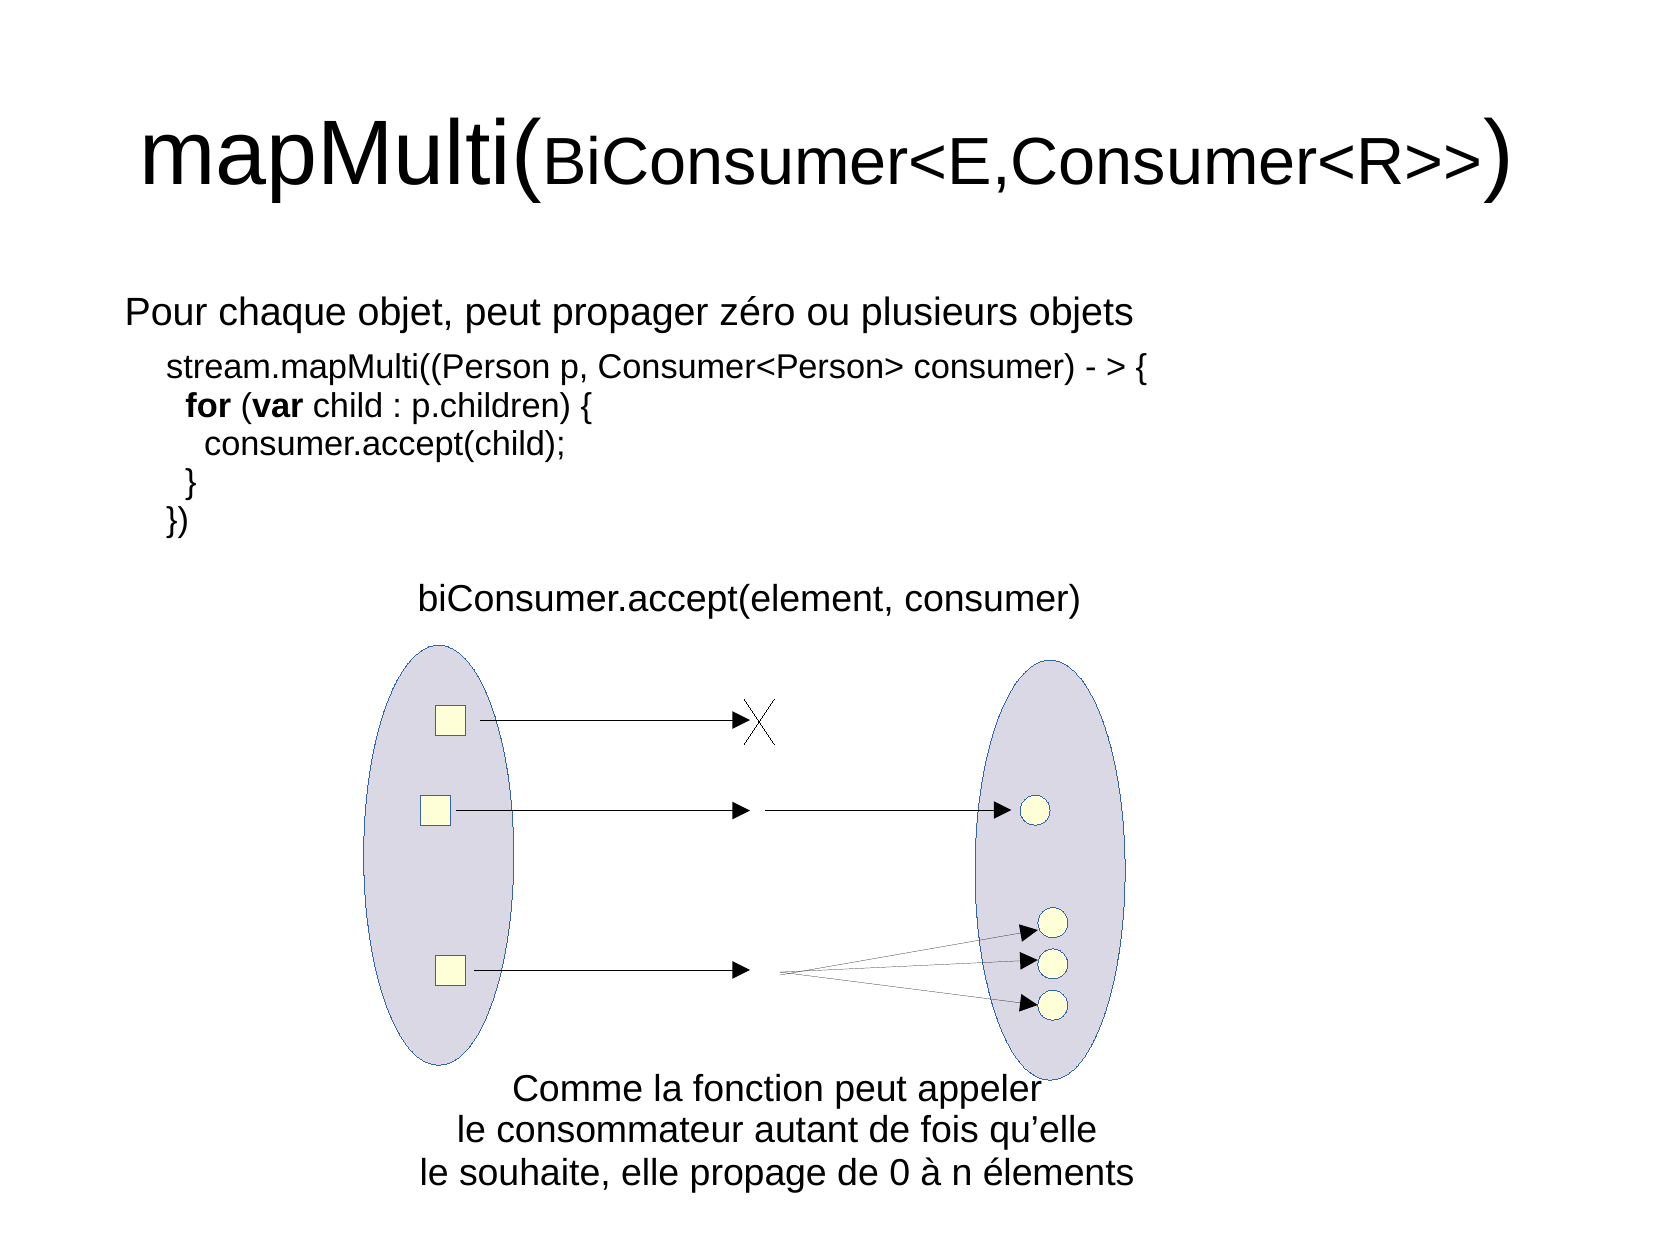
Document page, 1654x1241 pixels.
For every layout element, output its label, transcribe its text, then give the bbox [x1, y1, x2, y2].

list Pour chaque objet, peut propager zéro ou plusieurs objets stream.mapMulti((Person p, Consumer<Person> consumer) - > { for (var child : p.children) { consumer.accept(child); } }) [82, 290, 1571, 541]
title mapMulti(BiConsumer<E,Consumer<R>>) [82, 49, 1571, 257]
text_box [975, 660, 1126, 1059]
text_box biConsumer.accept(element, consumer) [402, 570, 1098, 627]
text_box [363, 645, 514, 1059]
text_box Comme la fonction peut appeler le consommateur autant de fois qu’elle le souhaite, elle propage de 0 à n élements [404, 1059, 1152, 1201]
